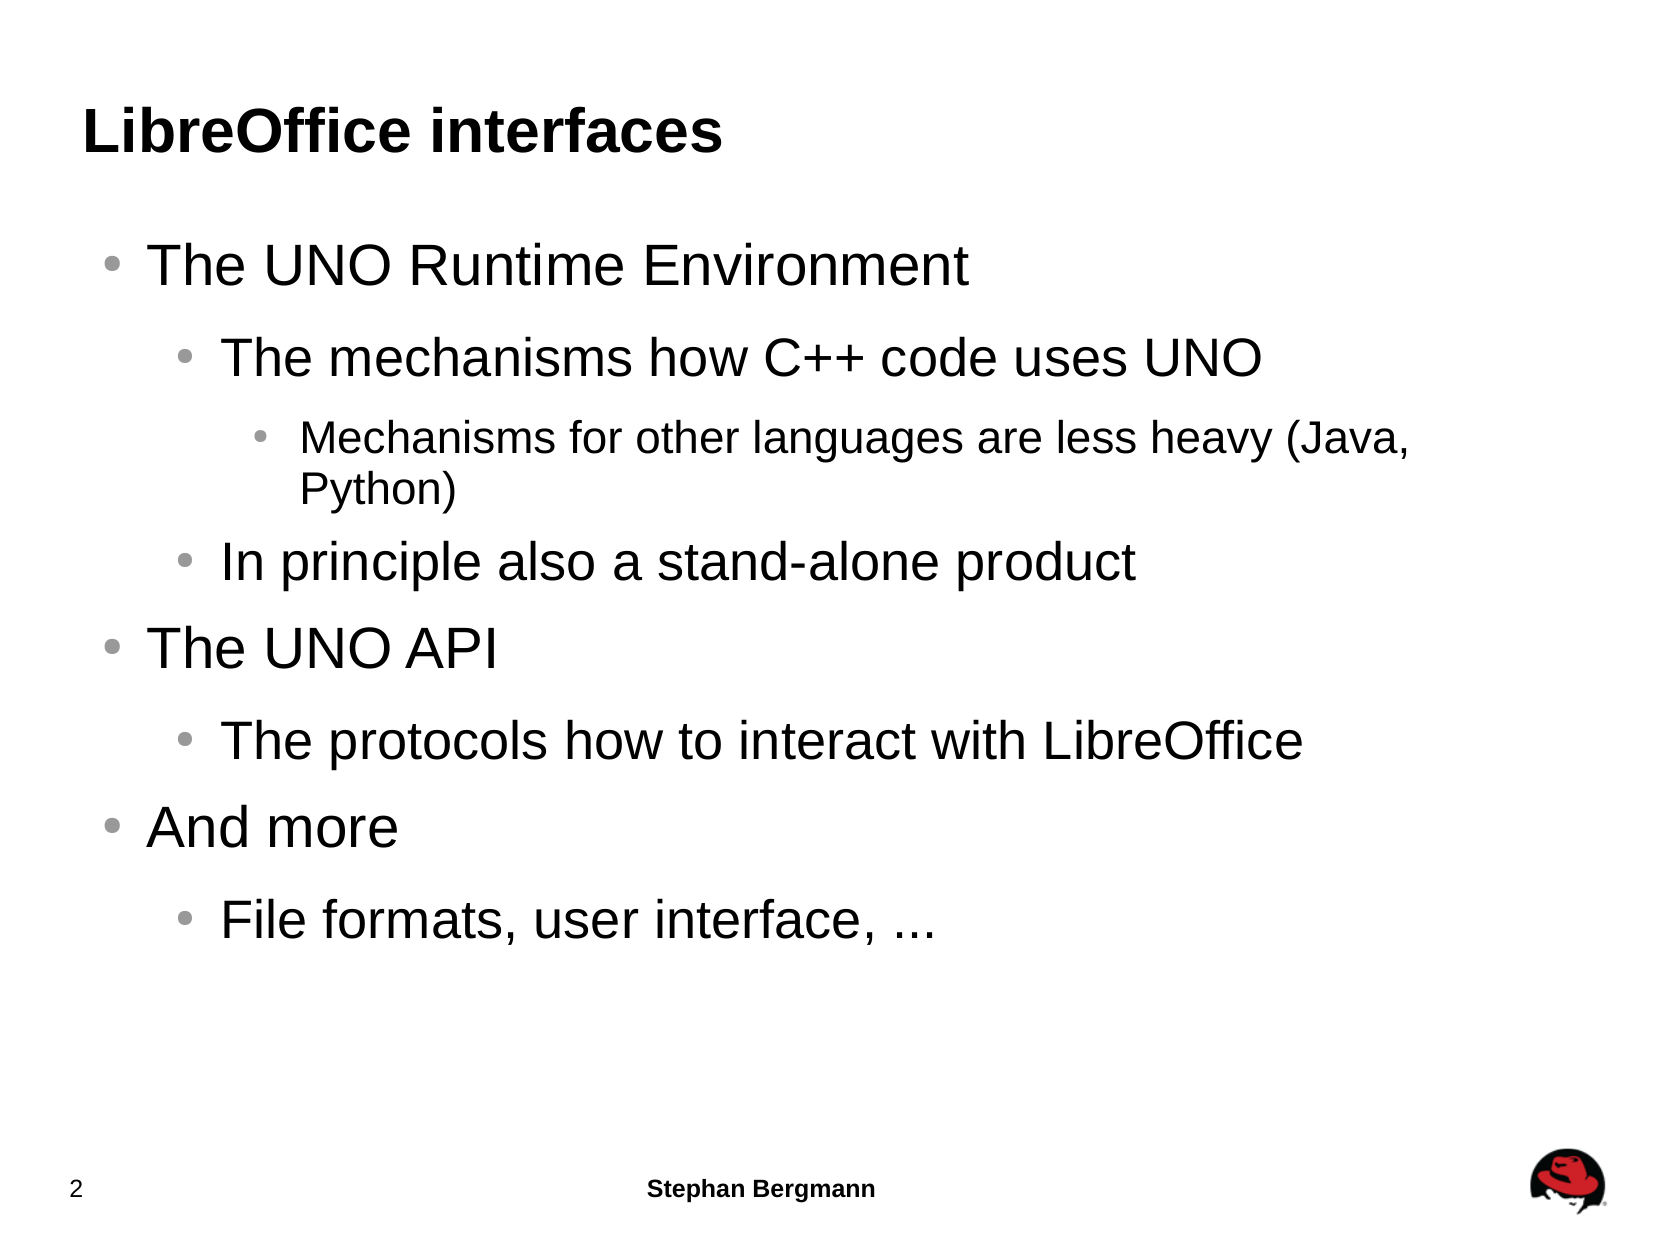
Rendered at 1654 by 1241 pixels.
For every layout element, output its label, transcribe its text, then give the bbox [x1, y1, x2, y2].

list The UNO Runtime Environment The mechanisms how C++ code uses UNO Mechanisms for other languages are less heavy (Java, Python) In principle also a stand-alone product The UNO API The protocols how to interact with LibreOffice And more File formats, user interface, ... [86, 232, 1576, 1027]
picture [1529, 1146, 1613, 1224]
title LibreOffice interfaces [82, 37, 1571, 226]
